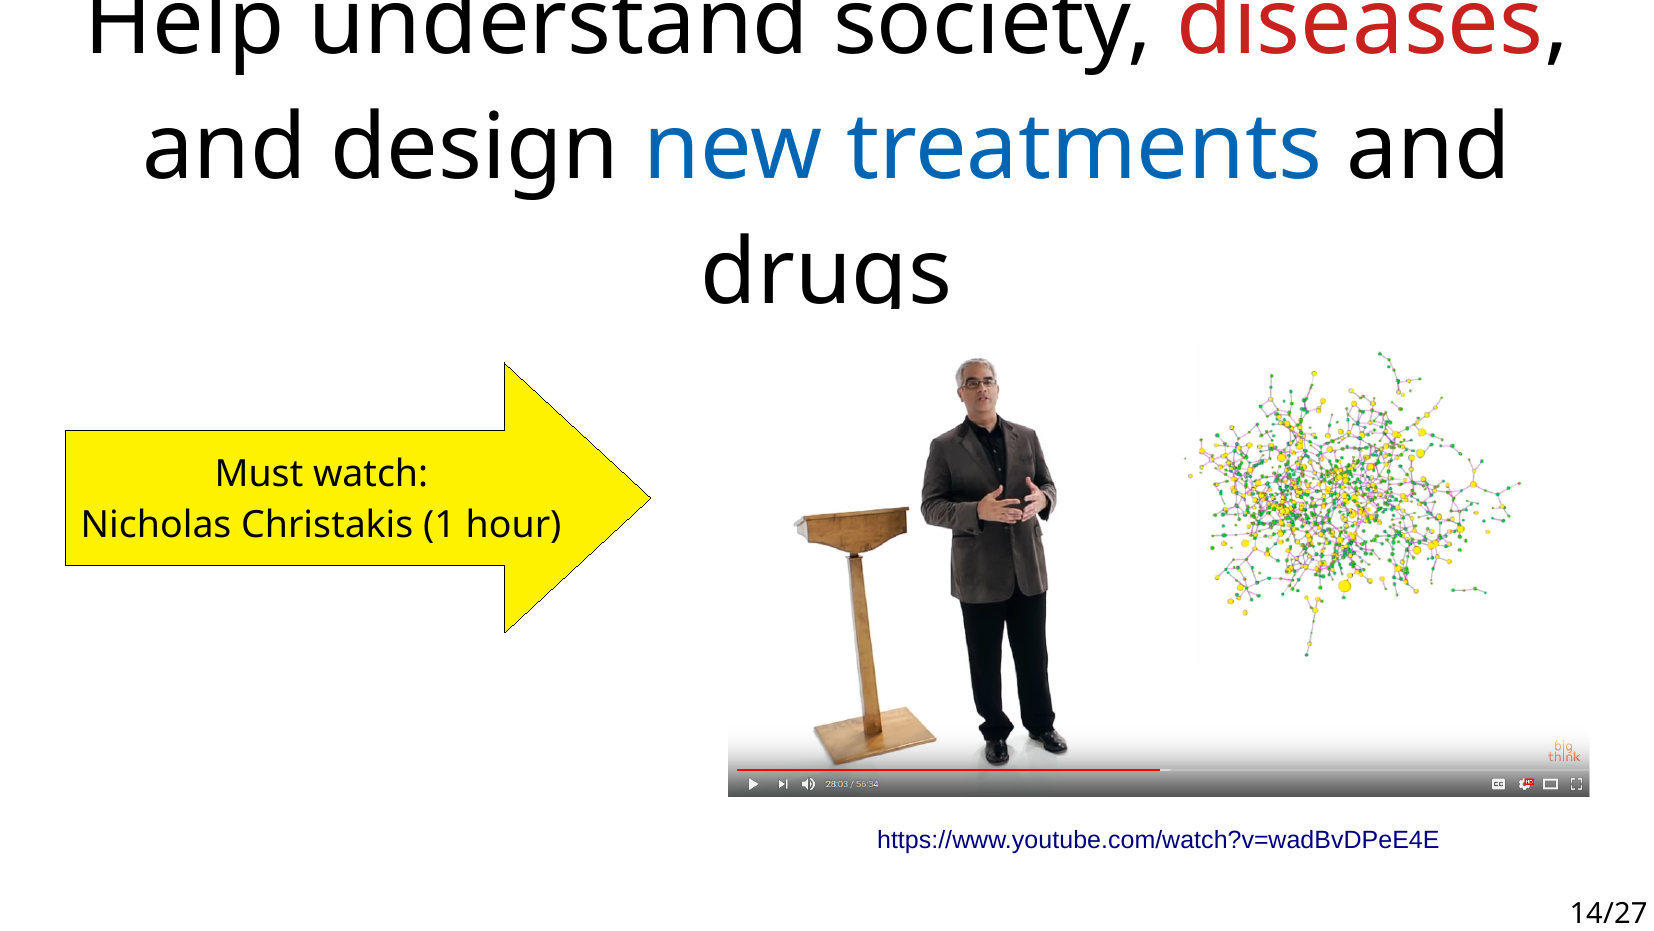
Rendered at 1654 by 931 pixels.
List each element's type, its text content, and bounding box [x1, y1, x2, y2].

title Help understand society, diseases, and design new treatments and drugs [82, 13, 1571, 272]
text_box https://www.youtube.com/watch?v=wadBvDPeE4E [862, 818, 1558, 876]
picture [725, 309, 1592, 802]
text_box Must watch: Nicholas Christakis (1 hour) [65, 362, 651, 633]
